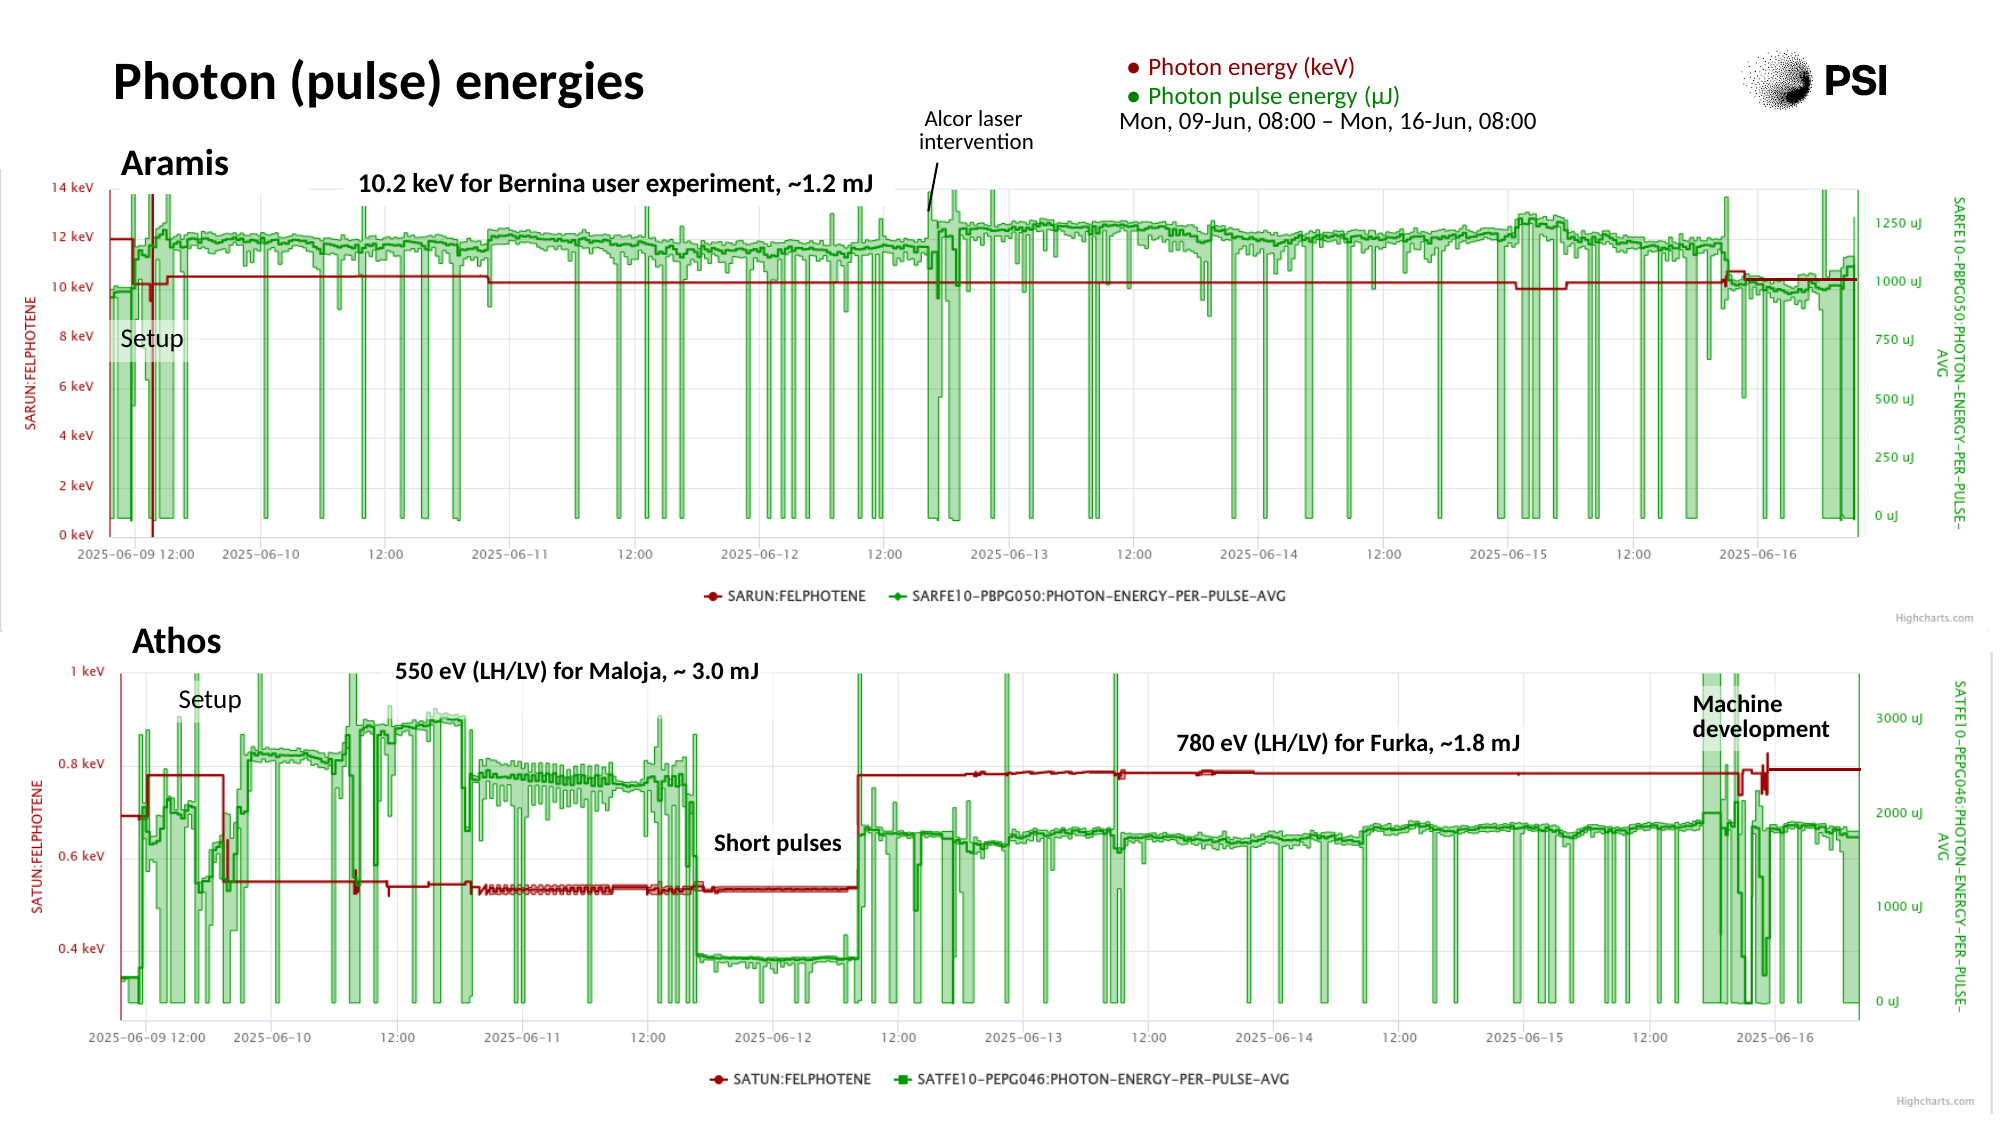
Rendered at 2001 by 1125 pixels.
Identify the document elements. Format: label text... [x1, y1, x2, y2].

text_box Short pulses [699, 824, 857, 869]
text_box 780 eV (LH/LV) for Furka, ~1.8 mJ [1161, 725, 1625, 766]
title Photon (pulse) energies [114, 45, 1104, 118]
picture [0, 169, 1990, 632]
text_box Setup [163, 680, 257, 723]
picture [9, 652, 1993, 1114]
title Aramis [120, 138, 309, 195]
text_box Machine development [1677, 685, 1846, 751]
text_box Setup [105, 320, 199, 362]
text_box ● Photon energy (keV) ● Photon pulse energy (µJ) Mon, 09-Jun, 08:00 – Mon, 16-Jun, 08:00 [1104, 45, 1613, 145]
text_box Alcor laser intervention [904, 101, 1053, 163]
title Athos [132, 616, 278, 673]
text_box 550 eV (LH/LV) for Maloja, ~ 3.0 mJ [380, 653, 774, 719]
text_box 10.2 keV for Bernina user experiment, ~1.2 mJ [343, 164, 895, 207]
